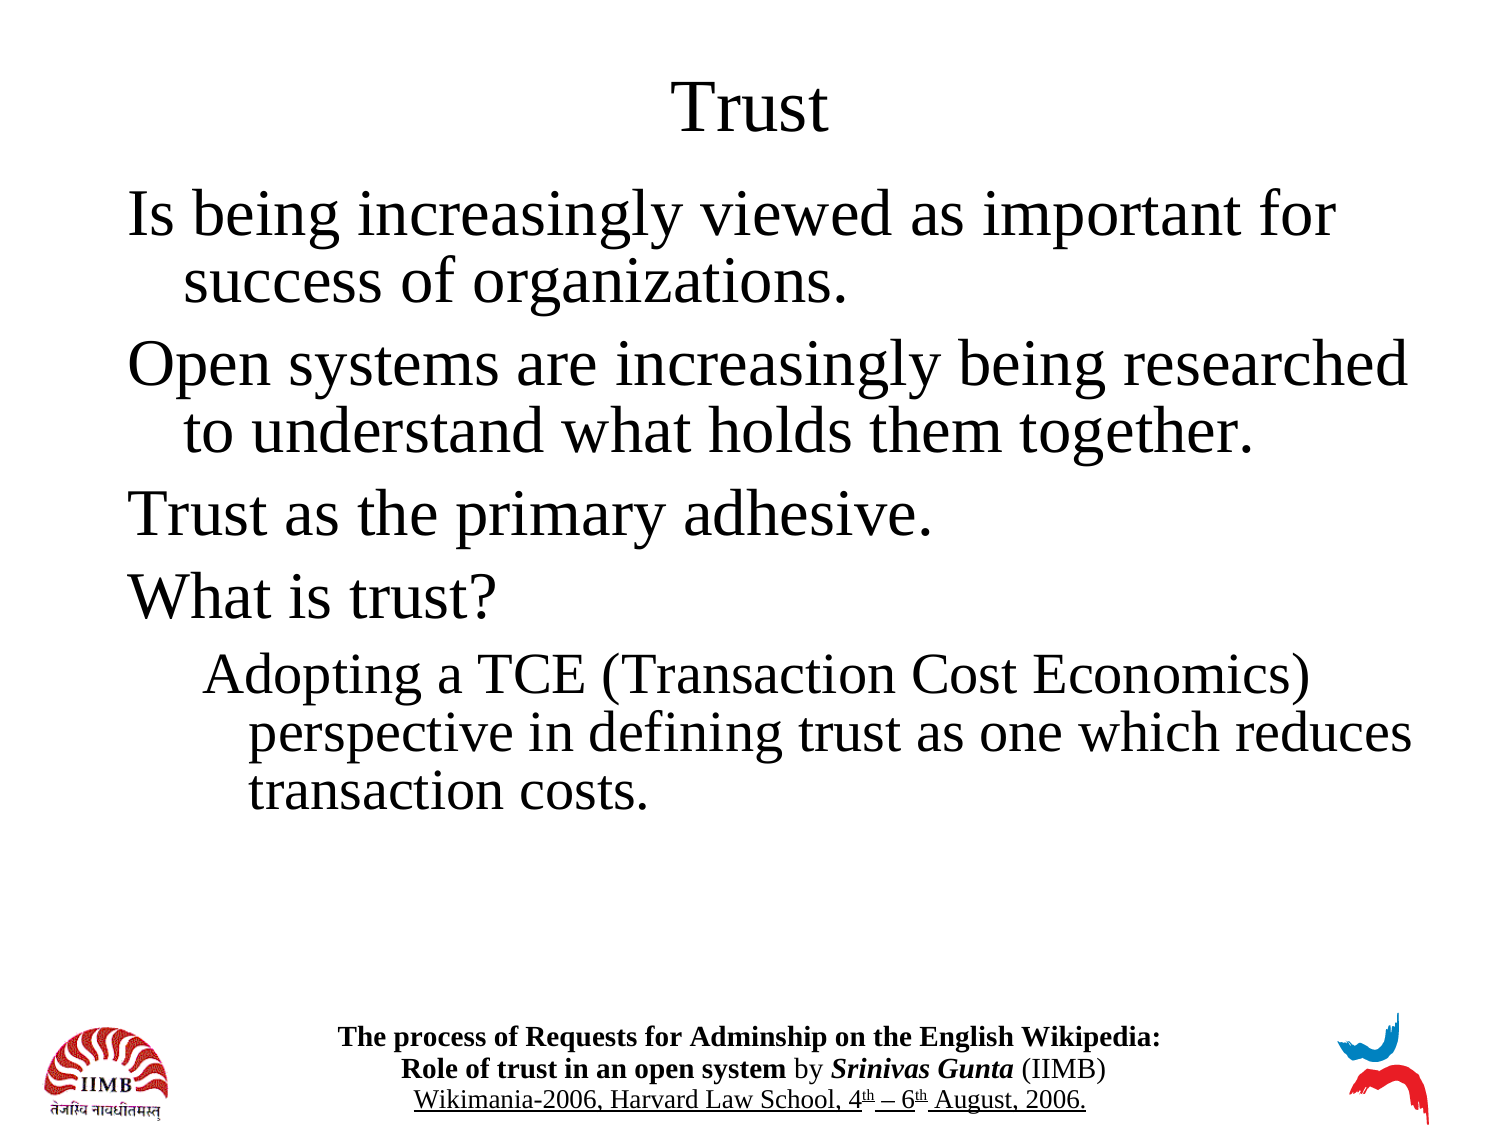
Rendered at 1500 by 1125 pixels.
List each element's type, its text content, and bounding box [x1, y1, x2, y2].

title Trust [112, 37, 1388, 174]
picture [1337, 1012, 1431, 1125]
list Is being increasingly viewed as important for success of organizations. Open systems are increasingly being researched to understand what holds them together. Trust as the primary adhesive. What is trust? Adopting a TCE (Transaction Cost Economics) perspective in defining trust as one which reduces transaction costs. [112, 174, 1438, 1001]
